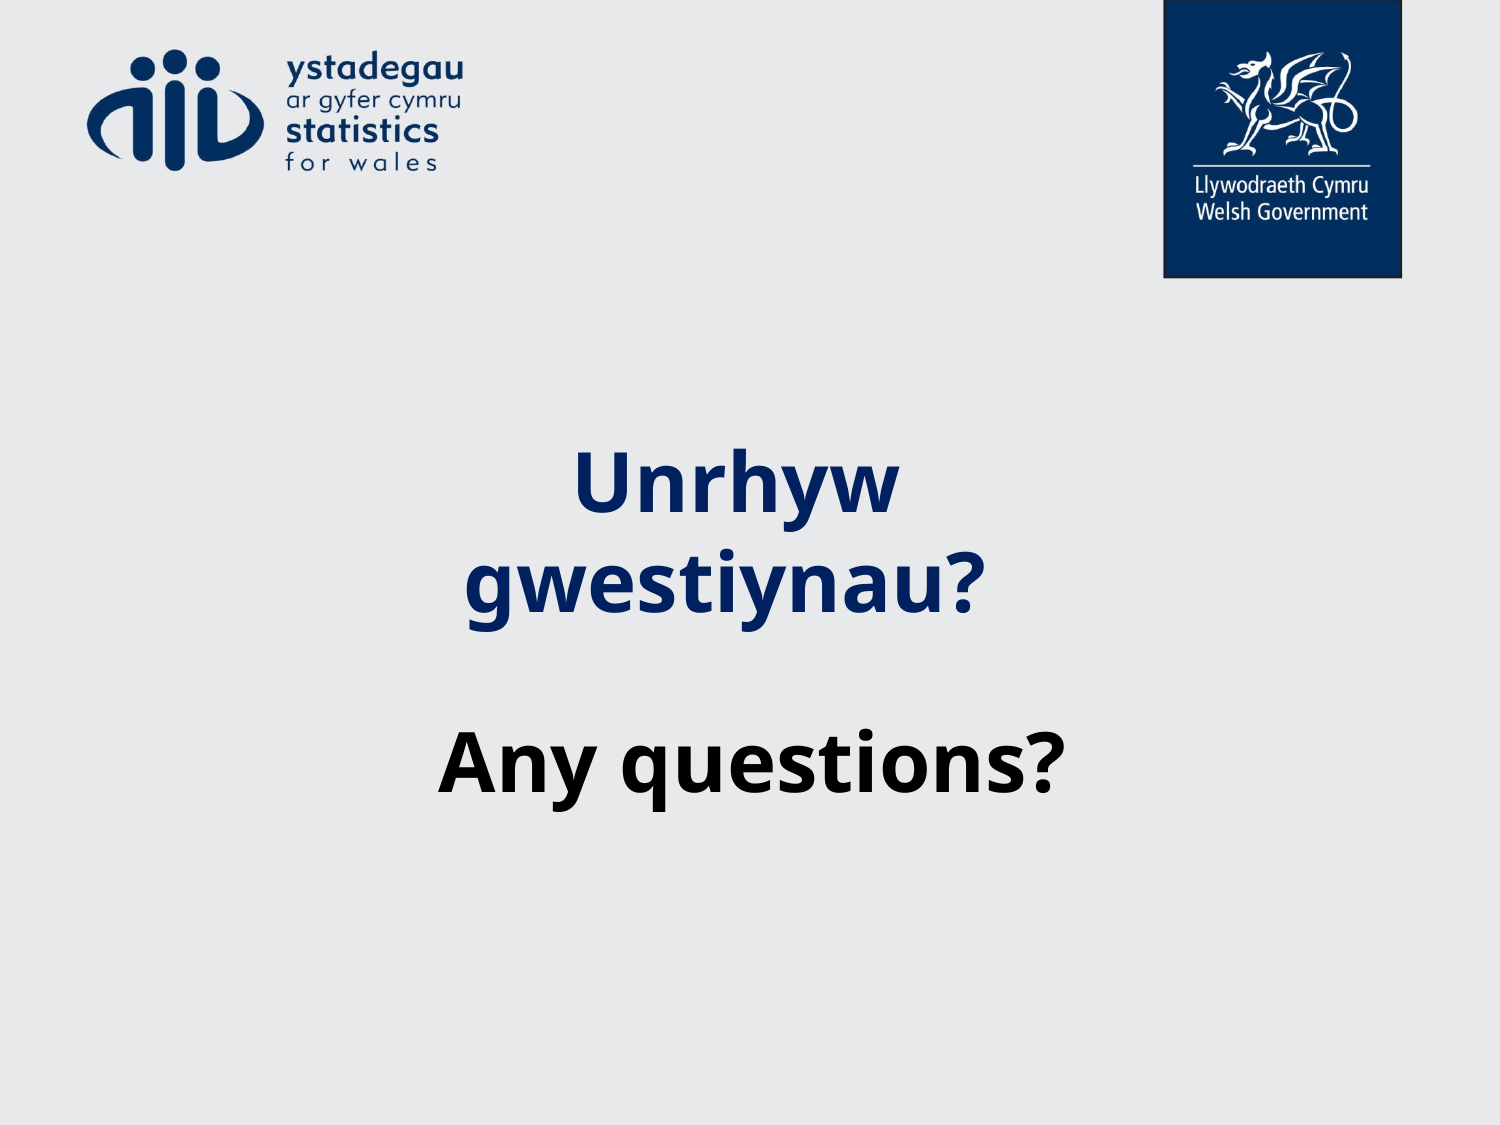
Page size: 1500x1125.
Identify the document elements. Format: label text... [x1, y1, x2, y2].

text_box Any questions? [397, 601, 1131, 902]
text_box Unrhyw gwestiynau? [369, 322, 1103, 623]
